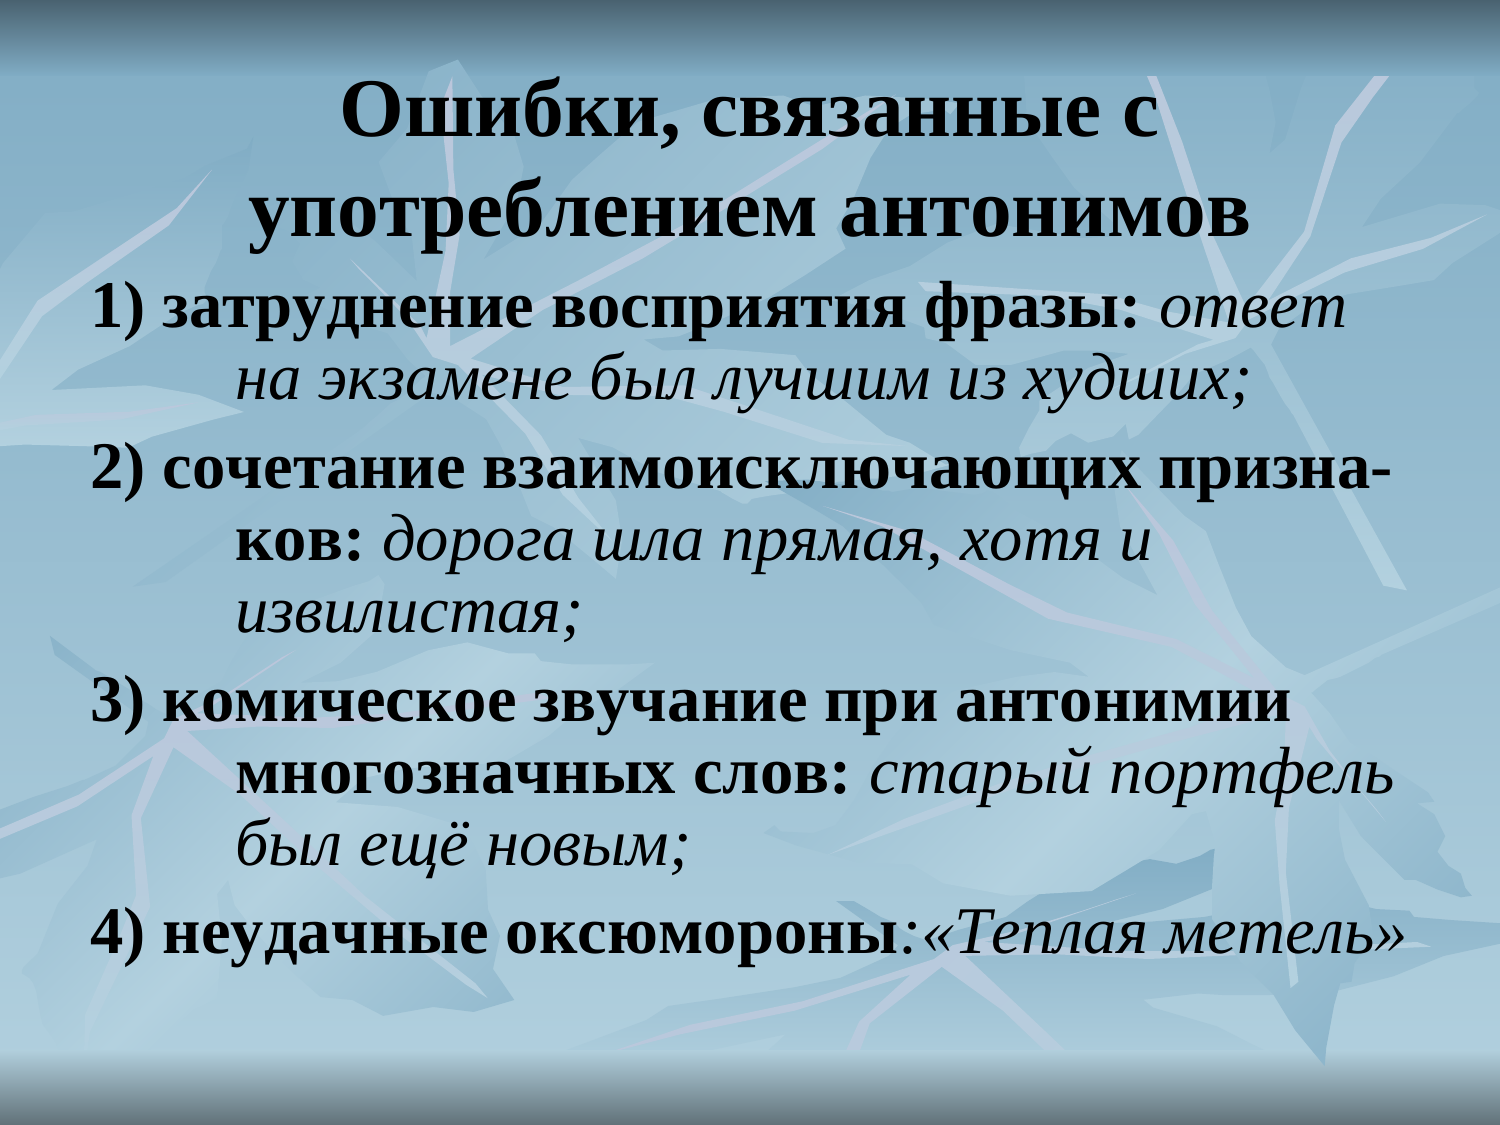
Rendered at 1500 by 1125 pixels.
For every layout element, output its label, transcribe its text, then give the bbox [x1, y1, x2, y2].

list затруднение восприятия фразы: ответ на экзамене был лучшим из худших; сочетание взаимоисключающих призна-ков: дорога шла прямая, хотя и извилистая; комическое звучание при антонимии многозначных слов: старый портфель был ещё новым; неудачные оксюмороны:«Теплая метель» [75, 262, 1426, 1006]
title Ошибки, связанные с употреблением антонимов [75, 45, 1426, 234]
